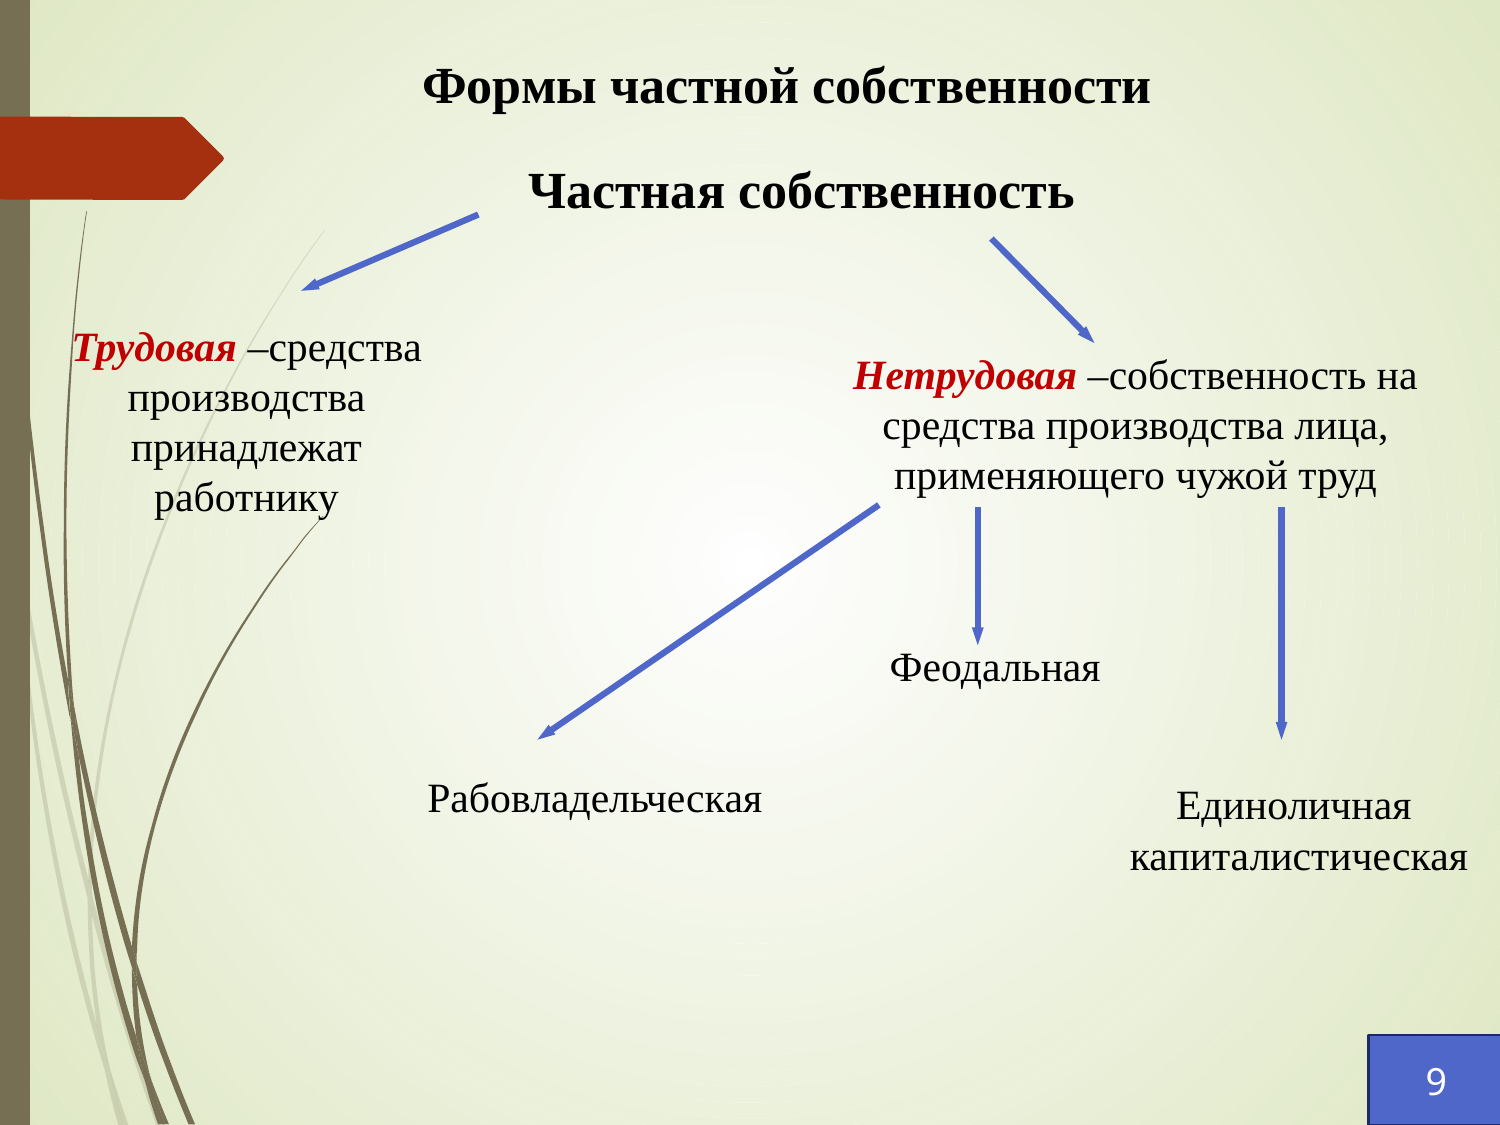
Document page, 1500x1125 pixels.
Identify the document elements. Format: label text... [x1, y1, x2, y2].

text_box Трудовая –средства производства принадлежат работнику [29, 313, 464, 528]
text_box 9 [1369, 1035, 1500, 1125]
text_box Формы частной собственности [407, 44, 1167, 121]
text_box Нетрудовая –собственность на средства производства лица, применяющего чужой труд [805, 340, 1466, 506]
text_box Единоличная капиталистическая [1115, 771, 1483, 886]
text_box Феодальная [875, 632, 1116, 697]
text_box Рабовладельческая [412, 763, 778, 828]
text_box Частная собственность [513, 149, 1090, 226]
